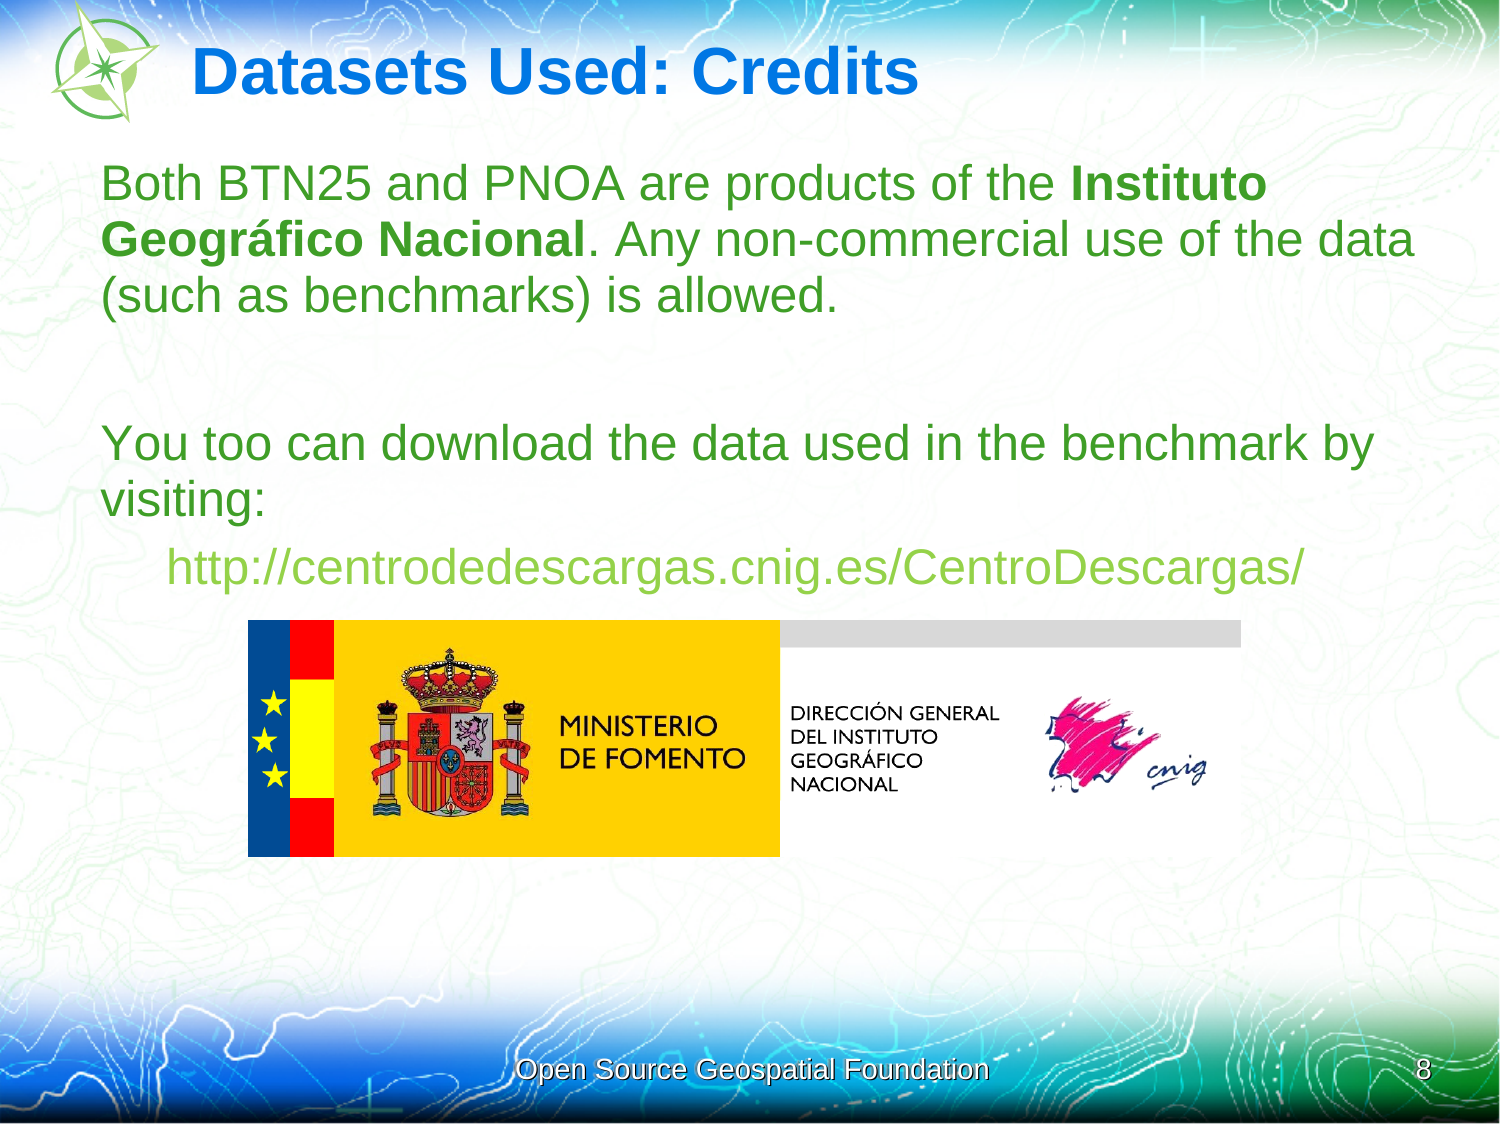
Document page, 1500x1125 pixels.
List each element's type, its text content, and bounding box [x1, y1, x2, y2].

picture [0, 0, 1500, 1125]
title Datasets Used: Credits [177, 13, 1477, 129]
list Both BTN25 and PNOA are products of the Instituto Geográfico Nacional. Any non-commercial use of the data (such as benchmarks) is allowed. You too can download the data used in the benchmark by visiting: http://centrodedescargas.cnig.es/CentroDescargas/ [29, 147, 1477, 891]
